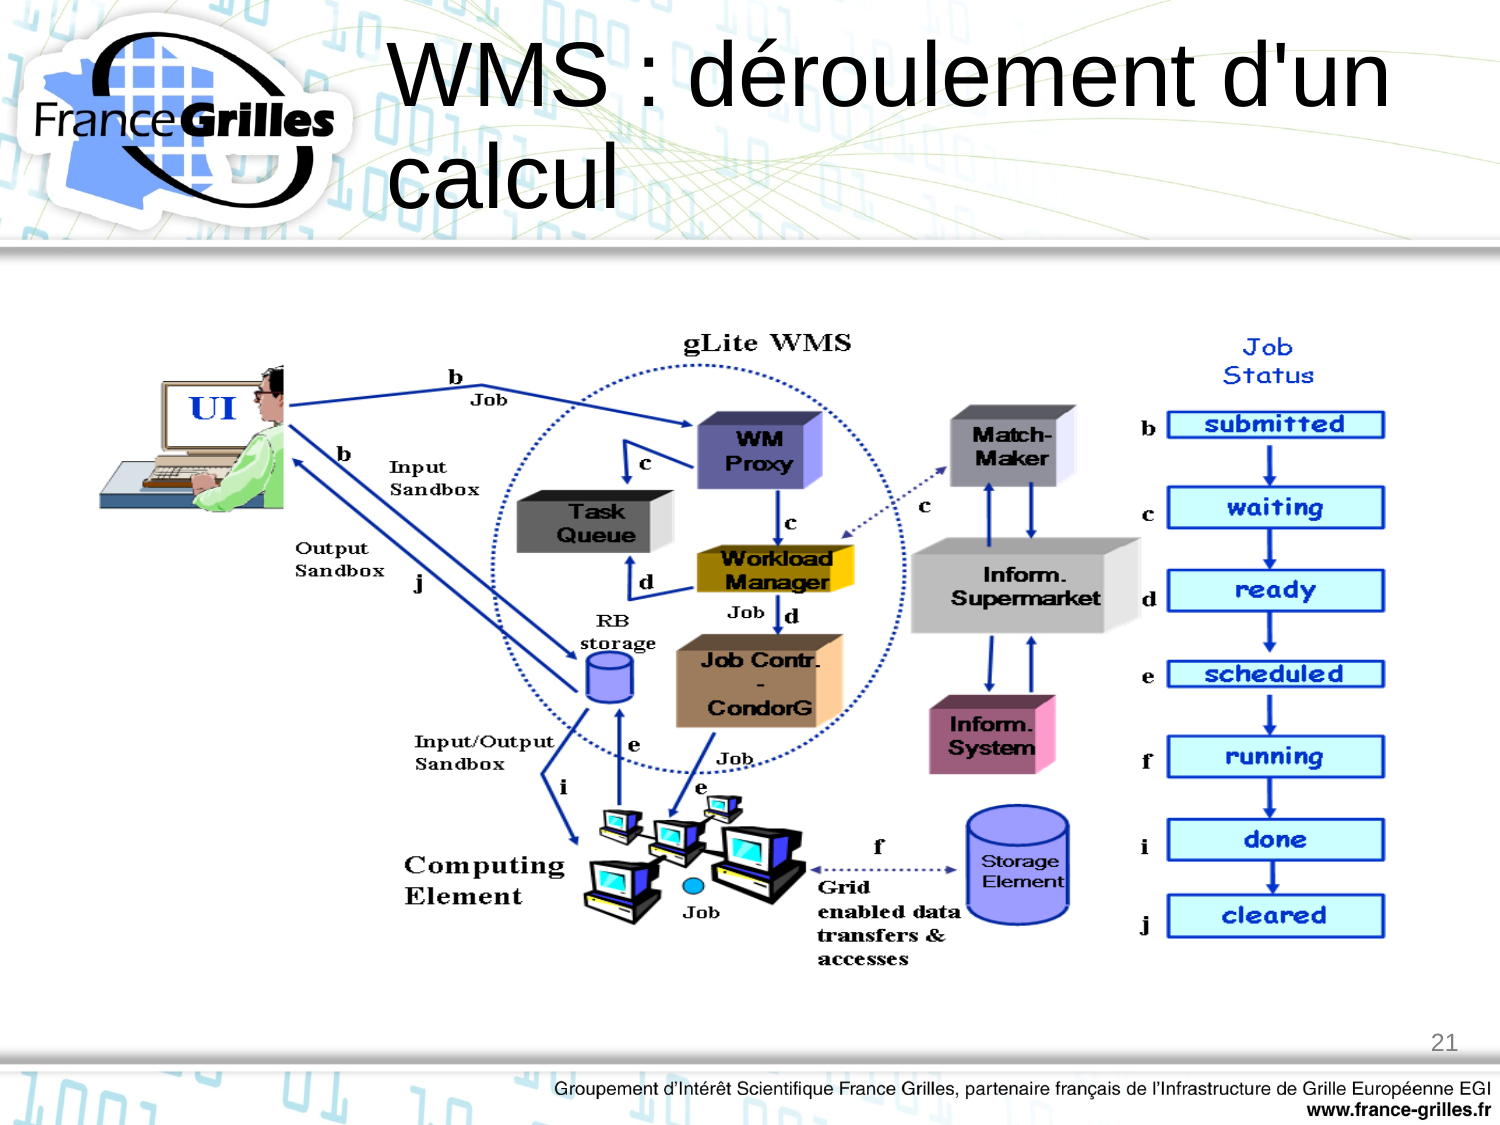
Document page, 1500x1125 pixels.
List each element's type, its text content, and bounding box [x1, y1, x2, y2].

picture [0, 0, 1500, 1125]
title WMS : déroulement d'un calcul [372, 4, 1459, 248]
